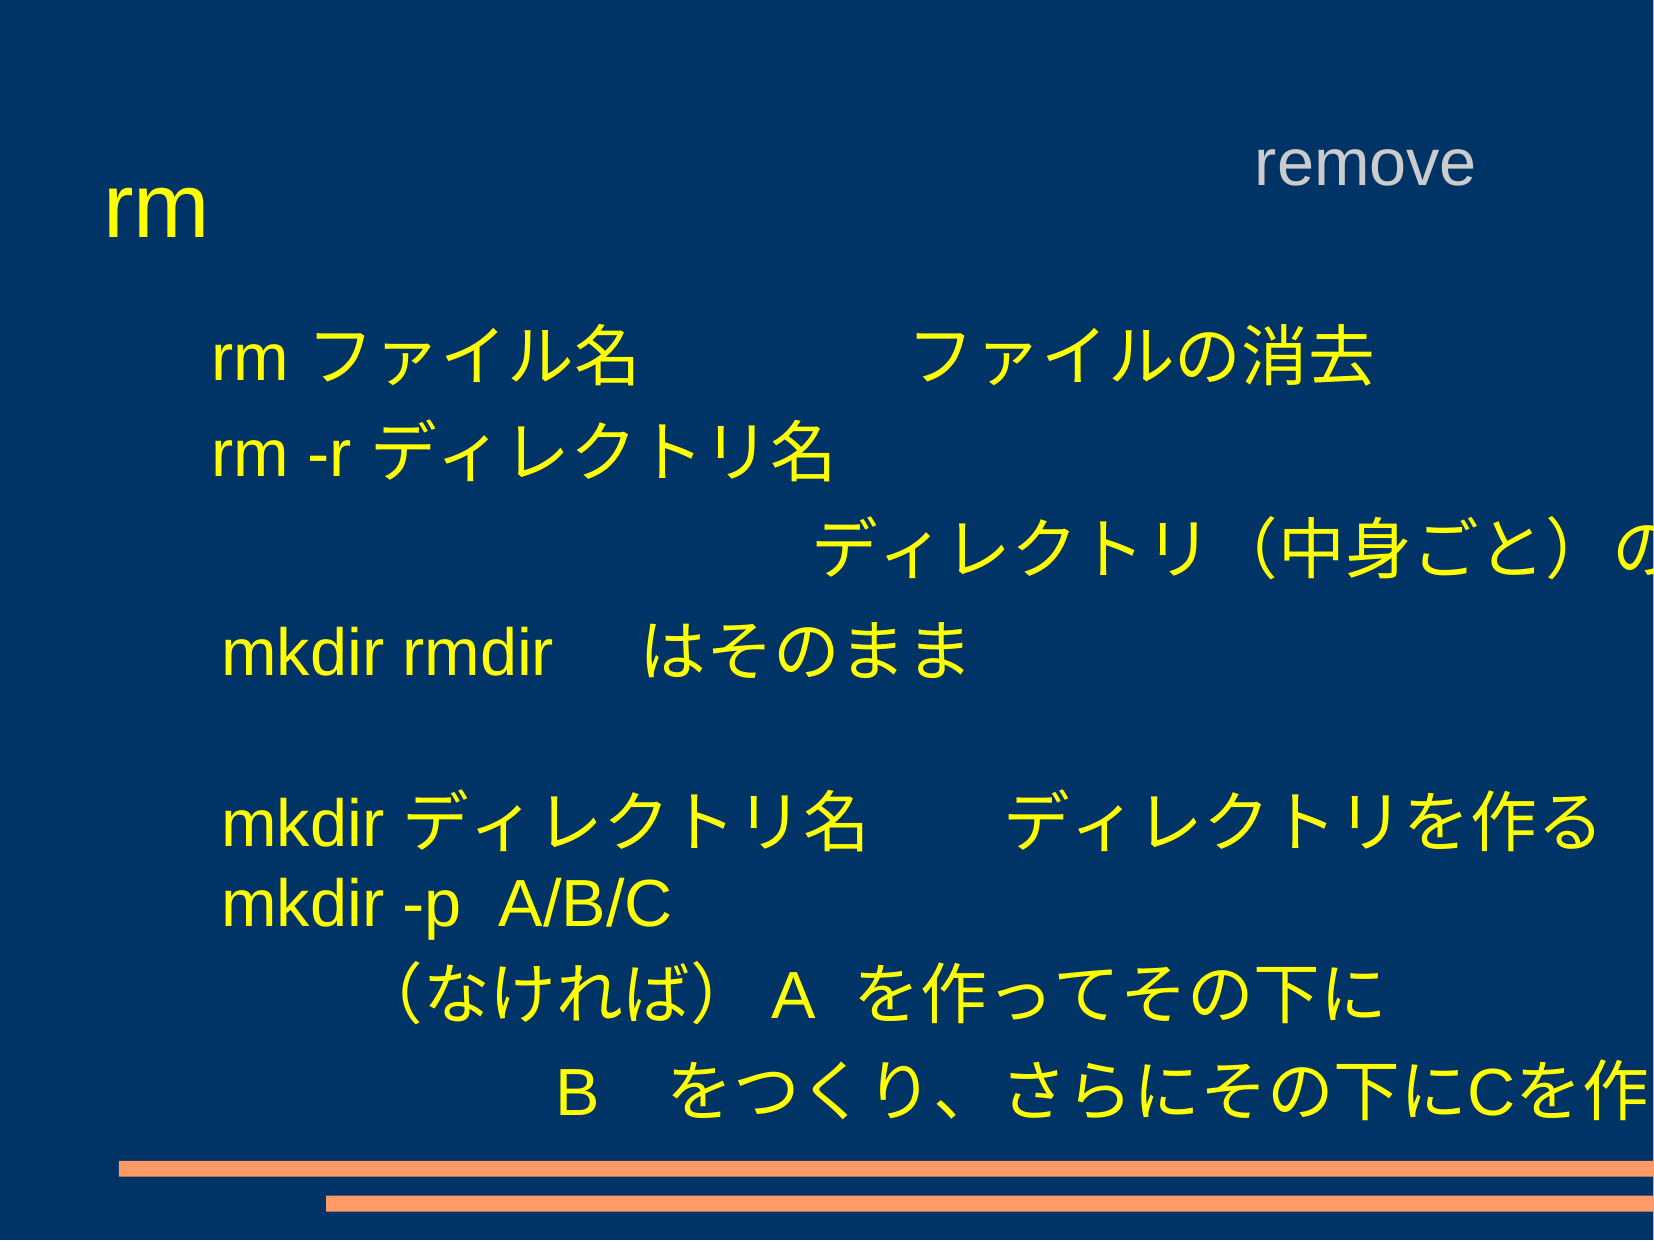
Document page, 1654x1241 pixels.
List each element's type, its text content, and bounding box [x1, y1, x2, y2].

text_box mkdir rmdir はそのまま mkdir ディレクトリ名 ディレクトリを作る mkdir -p A/B/C （なければ） A を作ってその下に B をつくり、さらにその下にCを作る。 [206, 590, 1500, 1129]
text_box rm [88, 146, 226, 264]
text_box rm ファイル名 ファイルの消去 rm -r ディレクトリ名 ディレクトリ（中身ごと）の消去 [196, 295, 1447, 527]
text_box remove [1240, 117, 1493, 208]
